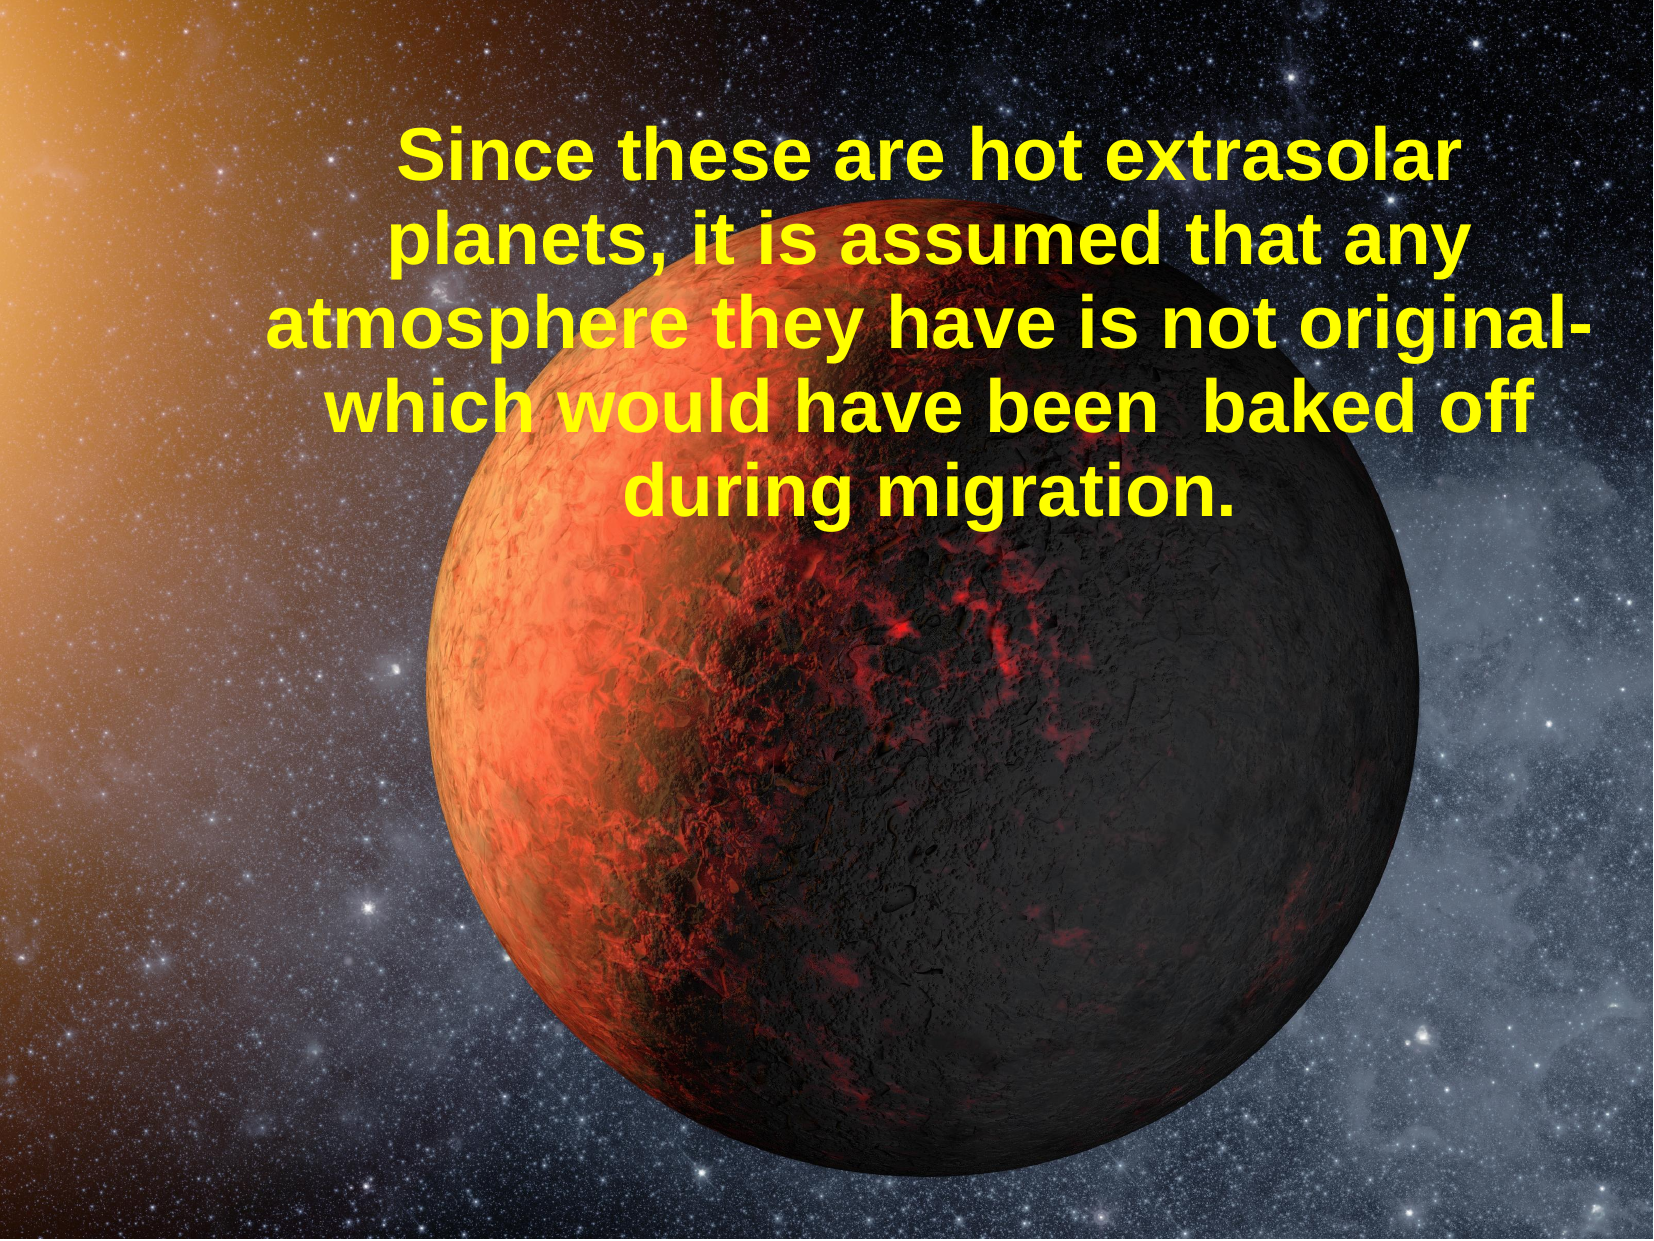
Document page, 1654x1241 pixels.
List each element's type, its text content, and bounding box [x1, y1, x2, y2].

picture [0, 0, 1653, 1239]
text_box Since these are hot extrasolar planets, it is assumed that any atmosphere they have is not original- which would have been baked off during migration. [240, 105, 1621, 540]
